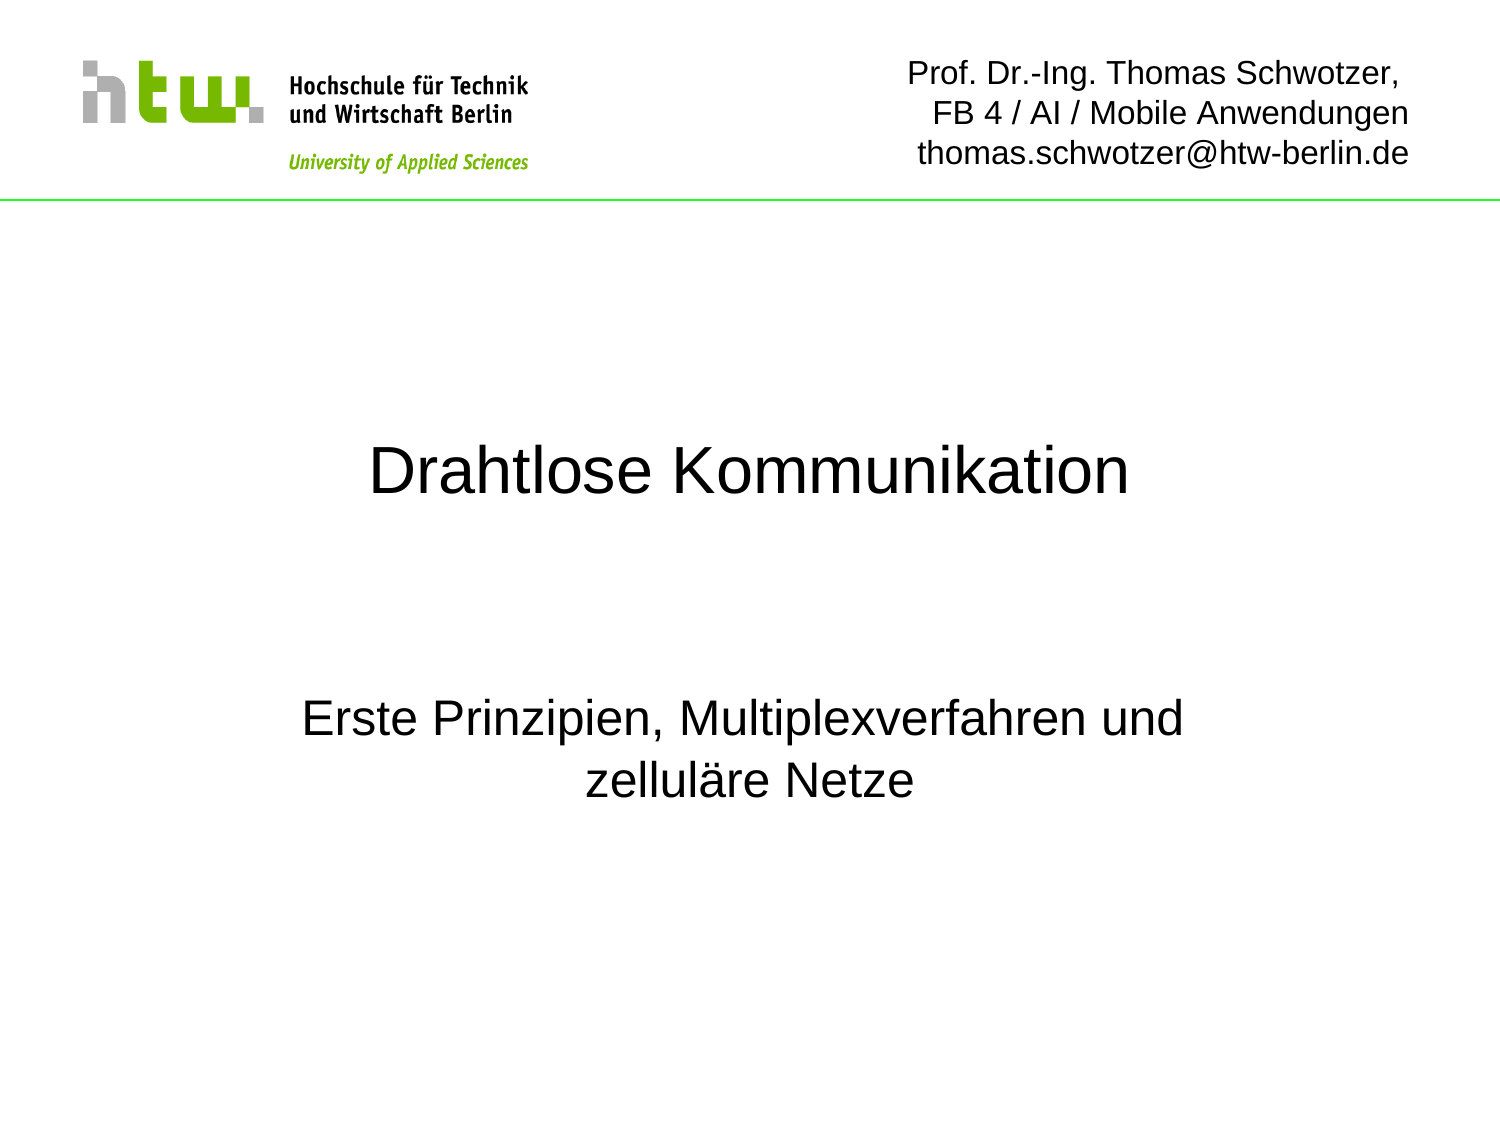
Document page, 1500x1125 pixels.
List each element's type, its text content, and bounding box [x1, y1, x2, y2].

subtitle Erste Prinzipien, Multiplexverfahren und zelluläre Netze [225, 637, 1276, 926]
title Drahtlose Kommunikation [112, 349, 1388, 591]
picture [81, 58, 532, 178]
